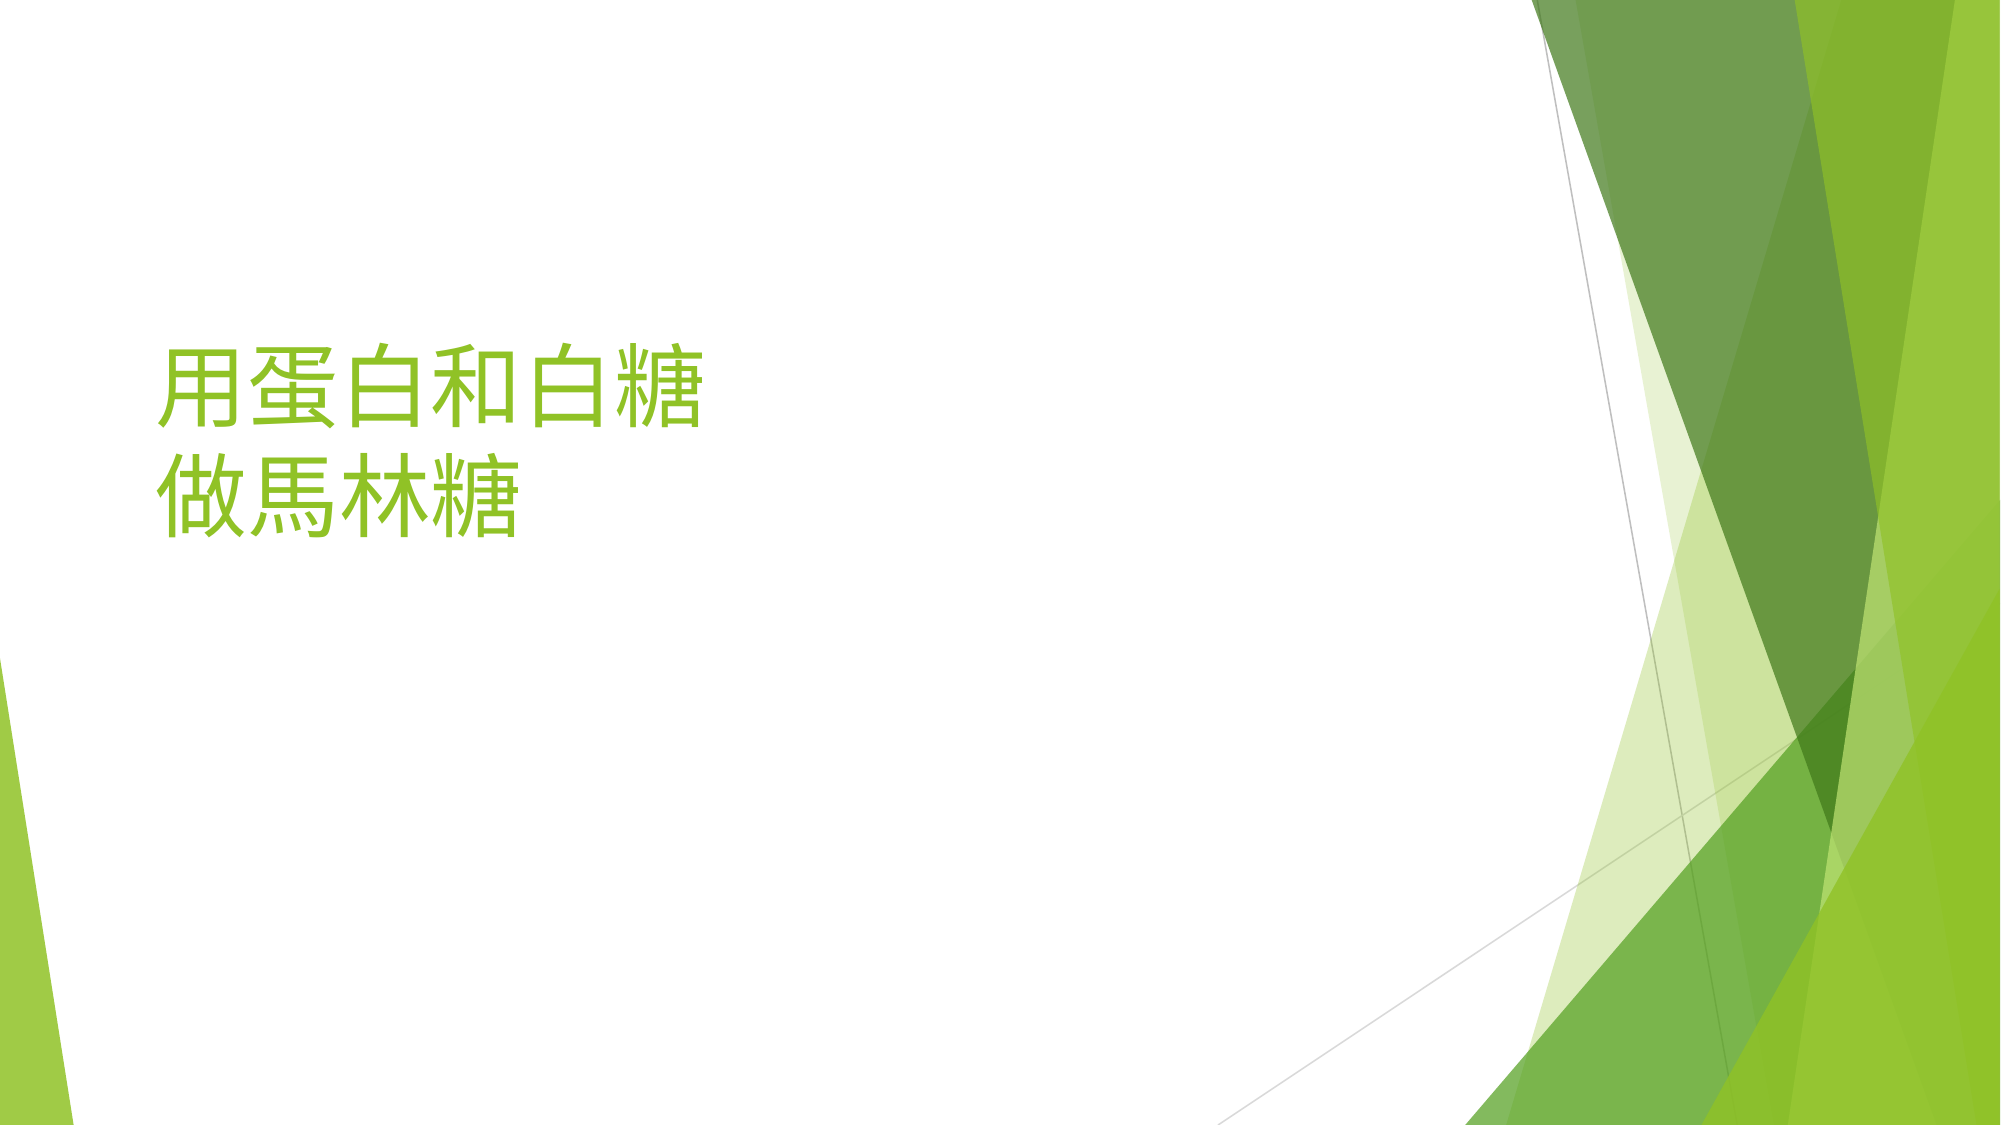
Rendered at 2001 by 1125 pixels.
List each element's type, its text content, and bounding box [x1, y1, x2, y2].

title 用蛋白和白糖 做馬林糖 [140, 321, 1606, 662]
